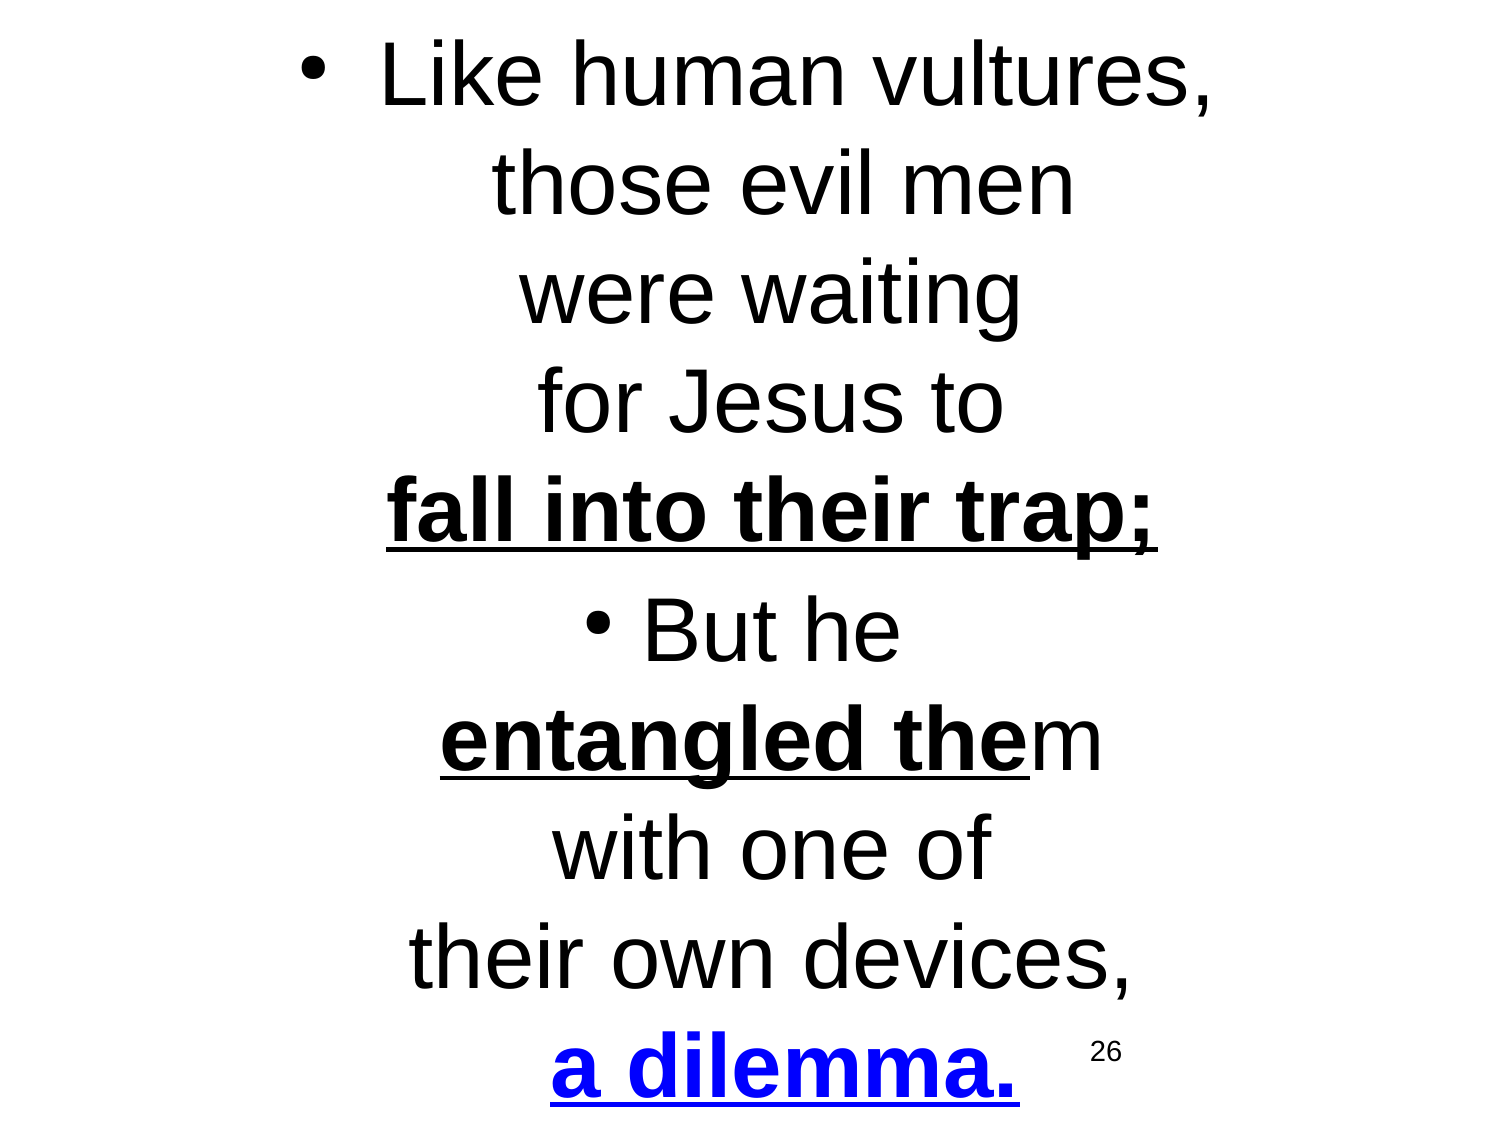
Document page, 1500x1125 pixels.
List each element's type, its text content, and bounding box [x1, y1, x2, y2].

list Like human vultures, those evil men were waiting for Jesus to fall into their trap; But he entangled them with one of their own devices, a dilemma. [15, 15, 1486, 1125]
